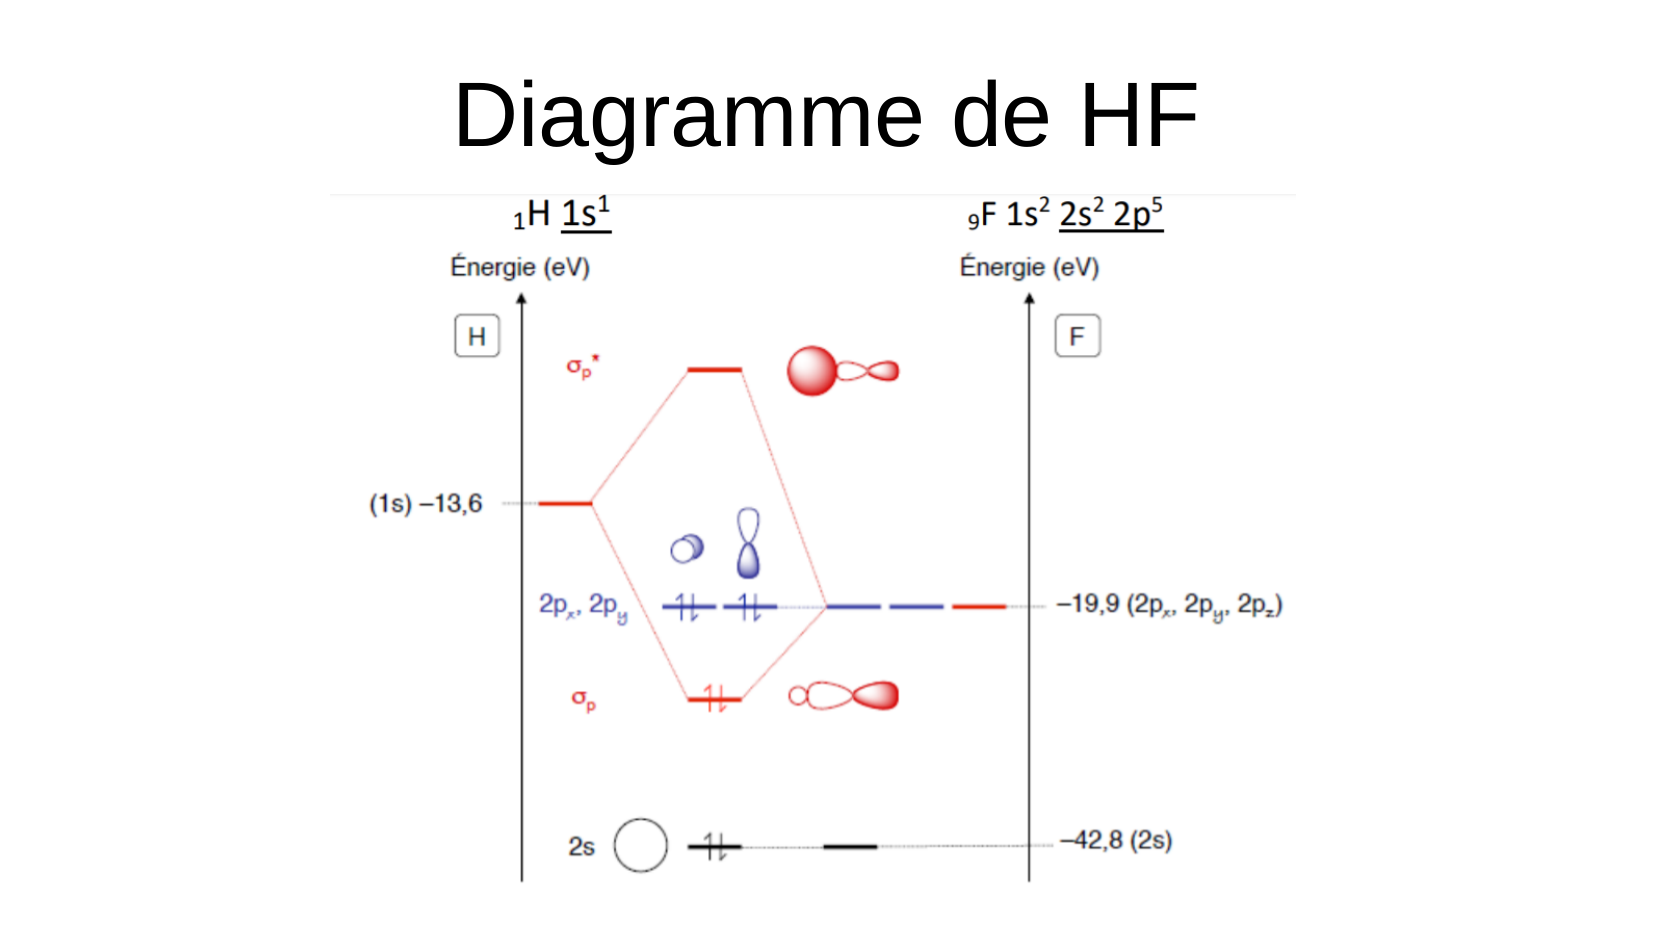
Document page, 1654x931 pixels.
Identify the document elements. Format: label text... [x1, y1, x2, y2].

picture [330, 194, 1296, 898]
title Diagramme de HF [82, 37, 1571, 193]
